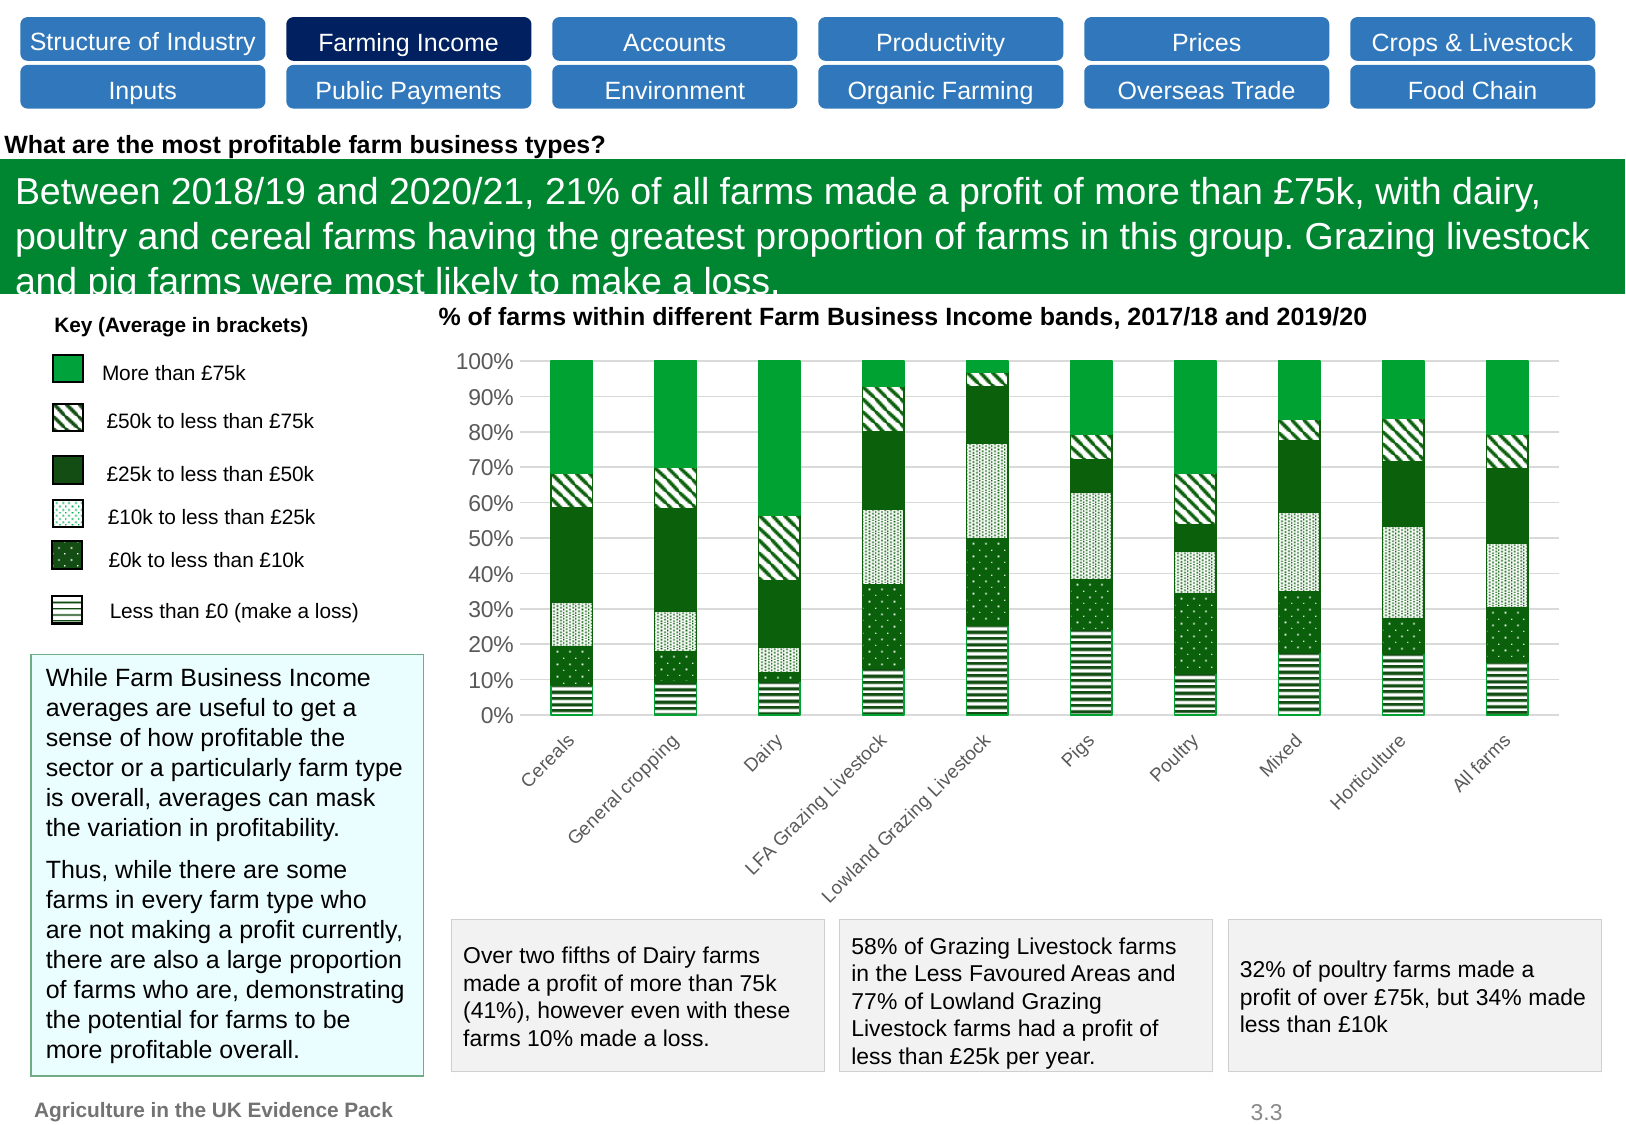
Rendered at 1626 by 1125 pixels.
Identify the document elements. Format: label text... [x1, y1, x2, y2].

text_box Productivity [818, 17, 1064, 61]
text_box Overseas Trade [1084, 64, 1330, 109]
text_box Crops & Livestock [1350, 17, 1596, 61]
text_box Farming Income [286, 17, 532, 61]
text_box What are the most profitable farm business types? [0, 120, 643, 159]
text_box £25k to less than £50k [53, 452, 368, 491]
text_box Between 2018/19 and 2020/21, 21% of all farms made a profit of more than £75k, with dairy, poultry and cereal farms having the greatest proportion of farms in this group. Grazing livestock and pig farms were most likely to make a loss. [0, 159, 1625, 294]
chart [432, 336, 1583, 920]
text_box [53, 456, 83, 484]
text_box % of farms within different Farm Business Income bands, 2017/18 and 2019/20 [423, 293, 1625, 339]
text_box Food Chain [1350, 64, 1596, 109]
text_box Less than £0 (make a loss) [33, 590, 436, 628]
text_box 58% of Grazing Livestock farms in the Less Favoured Areas and 77% of Lowland Grazing Livestock farms had a profit of less than £25k per year. [839, 919, 1213, 1072]
text_box [52, 596, 82, 624]
text_box Inputs [20, 64, 266, 109]
text_box Agriculture in the UK Evidence Pack [34, 1097, 393, 1122]
text_box Environment [552, 64, 798, 109]
text_box Prices [1084, 17, 1330, 61]
text_box [53, 500, 83, 527]
text_box [52, 541, 82, 569]
text_box Accounts [552, 17, 798, 61]
text_box [53, 404, 83, 431]
text_box [53, 355, 83, 382]
text_box 32% of poultry farms made a profit of over £75k, but 34% made less than £10k [1228, 919, 1602, 1072]
text_box Structure of Industry [20, 17, 266, 61]
text_box £10k to less than £25k [56, 495, 368, 534]
text_box Key (Average in brackets) [38, 304, 325, 342]
text_box 3.3 [1235, 1081, 1602, 1125]
text_box Over two fifths of Dairy farms made a profit of more than 75k (41%), however even with these farms 10% made a loss. [451, 919, 825, 1072]
text_box Public Payments [286, 64, 532, 109]
text_box £50k to less than £75k [53, 399, 368, 438]
text_box £0k to less than £10k [51, 539, 363, 577]
text_box More than £75k [47, 351, 301, 390]
text_box Organic Farming [818, 64, 1064, 109]
text_box While Farm Business Income averages are useful to get a sense of how profitable the sector or a particularly farm type is overall, averages can mask the variation in profitability. Thus, while there are some farms in every farm type who are not making a profit currently, there are also a large proportion of farms who are, demonstrating the potential for farms to be more profitable overall. [30, 654, 424, 1076]
